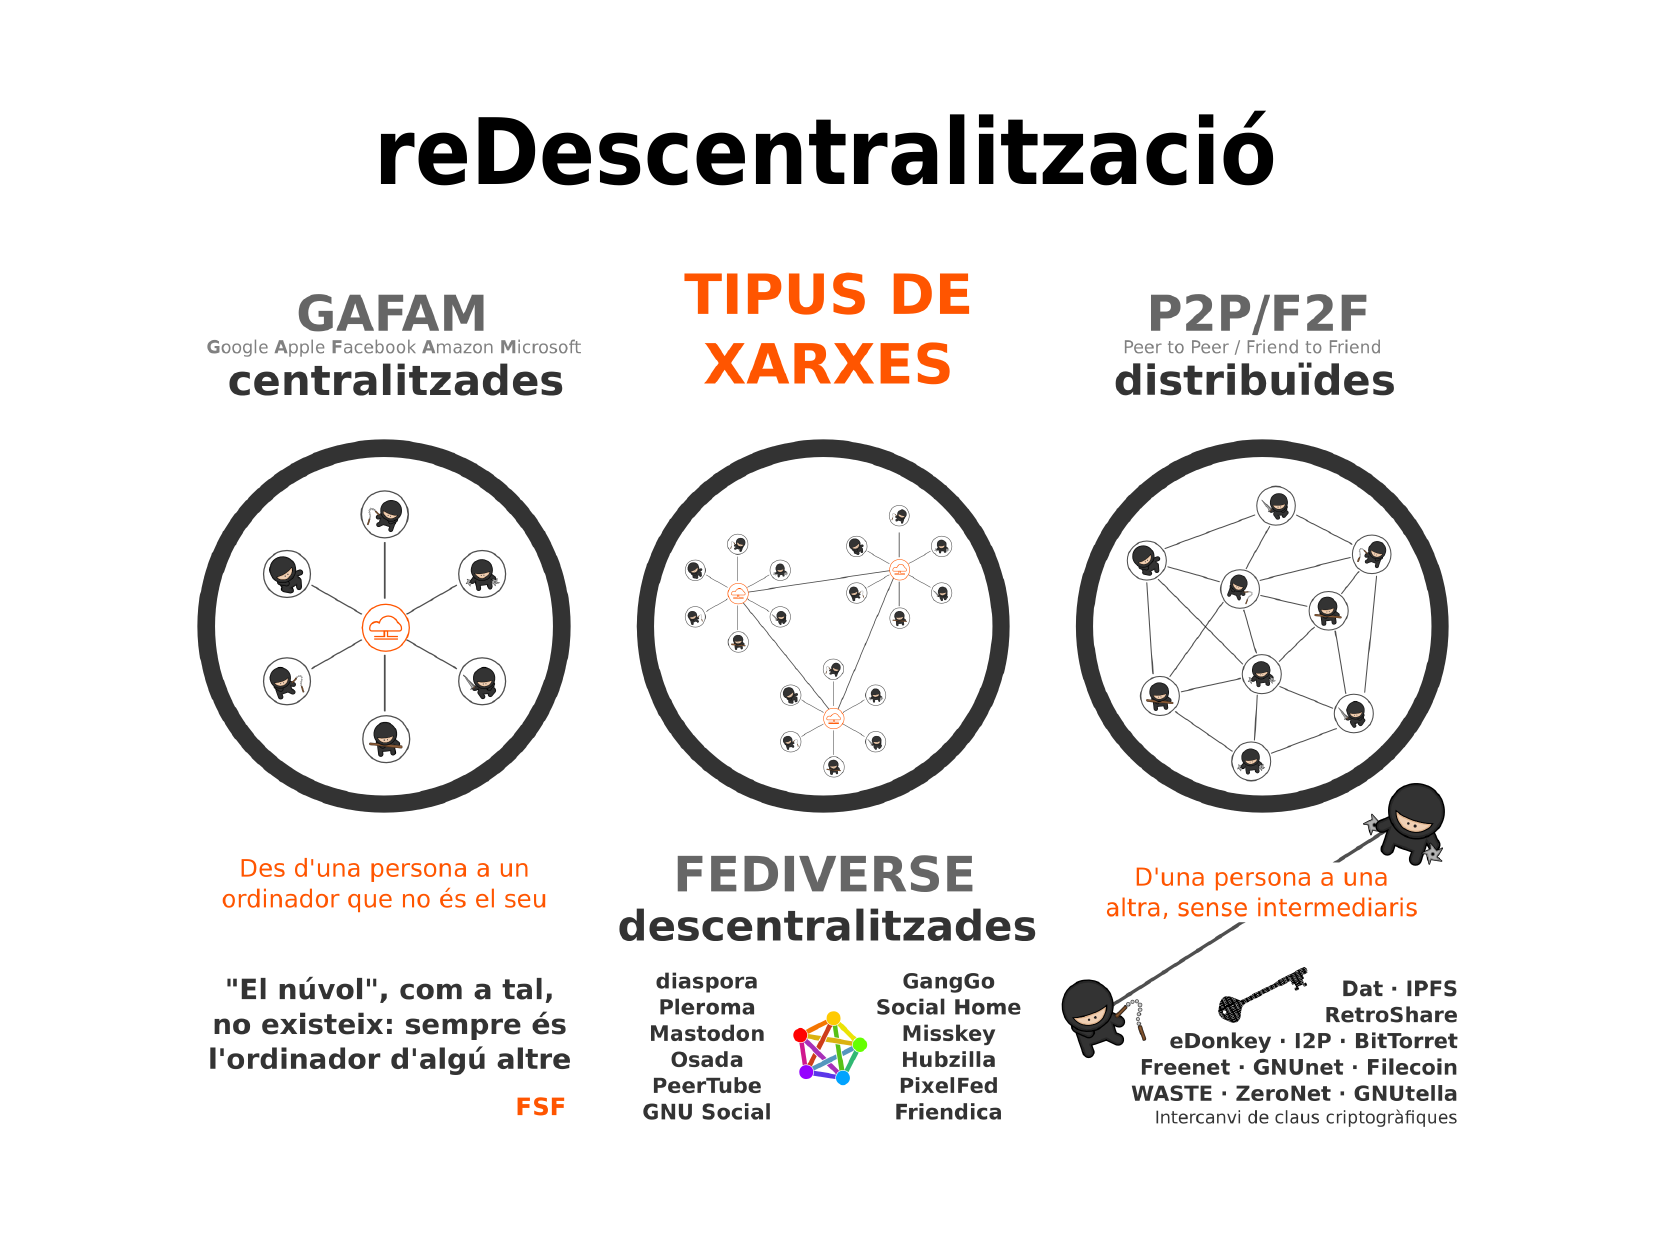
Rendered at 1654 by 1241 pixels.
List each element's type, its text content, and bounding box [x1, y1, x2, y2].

picture [178, 239, 1473, 1152]
title reDescentralització [82, 49, 1571, 257]
title 1990 (distribuïda); 2015 (centralitzada) [183, 165, 1495, 379]
